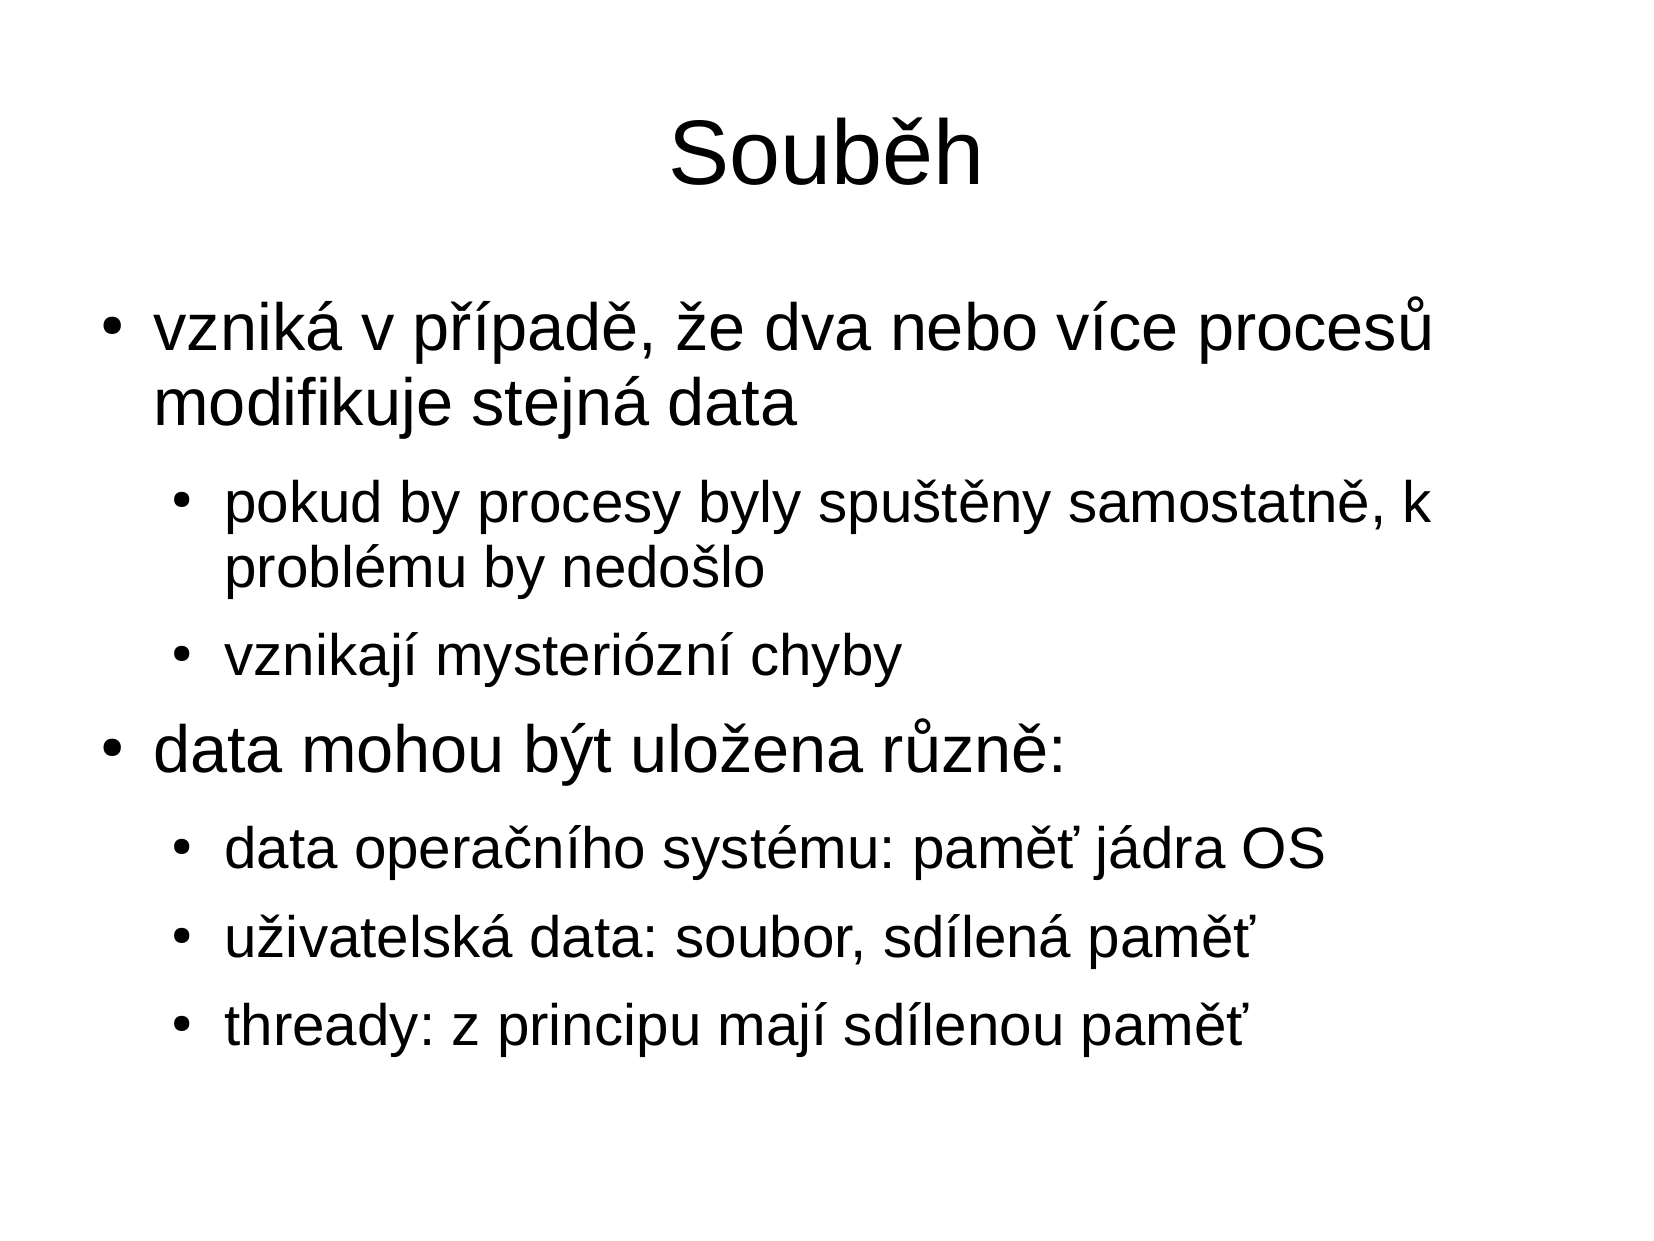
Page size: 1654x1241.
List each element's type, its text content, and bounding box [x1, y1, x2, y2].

title Souběh [82, 56, 1571, 250]
list vzniká v případě, že dva nebo více procesů modifikuje stejná data pokud by procesy byly spuštěny samostatně, k problému by nedošlo vznikají mysteriózní chyby data mohou být uložena různě: data operačního systému: paměť jádra OS uživatelská data: soubor, sdílená paměť thready: z principu mají sdílenou paměť [82, 290, 1571, 1094]
